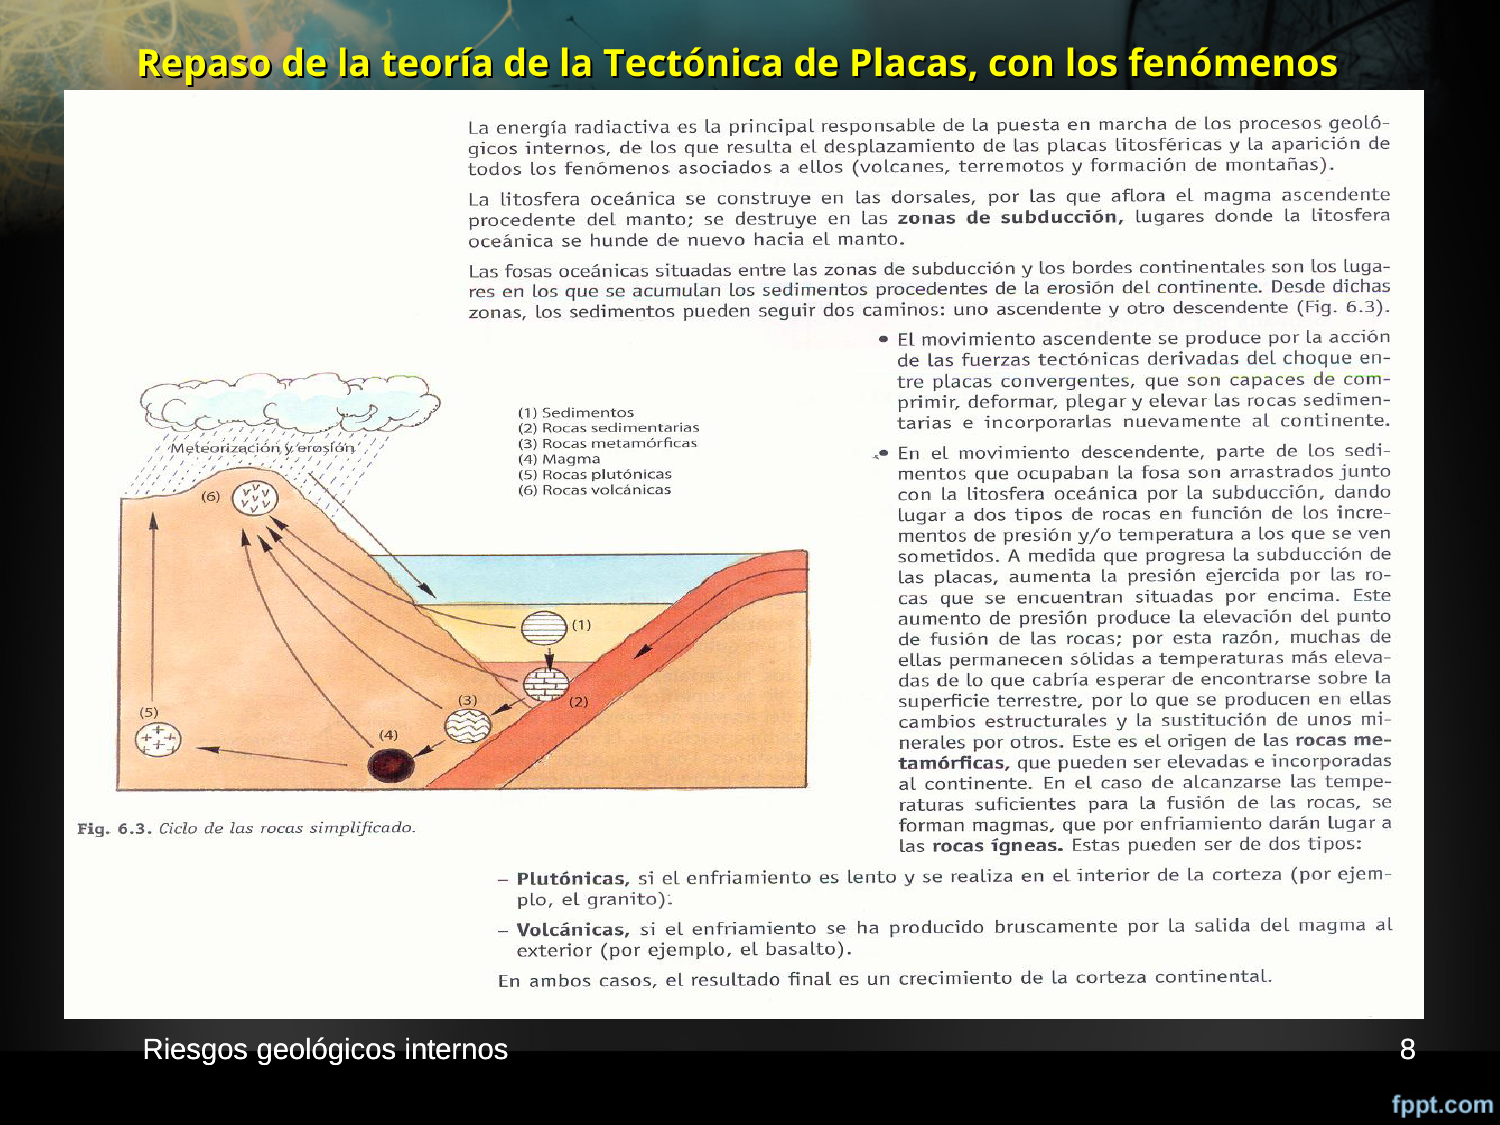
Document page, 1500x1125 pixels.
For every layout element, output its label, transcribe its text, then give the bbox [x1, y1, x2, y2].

text_box <número> [1080, 1023, 1431, 1102]
text_box Repaso de la teoría de la Tectónica de Placas, con los fenómenos asociados. Ciclo de las rocas. Bordes de placas… [100, 30, 1376, 90]
picture [0, 0, 1500, 1125]
text_box Riesgos geológicos internos [88, 1023, 564, 1102]
